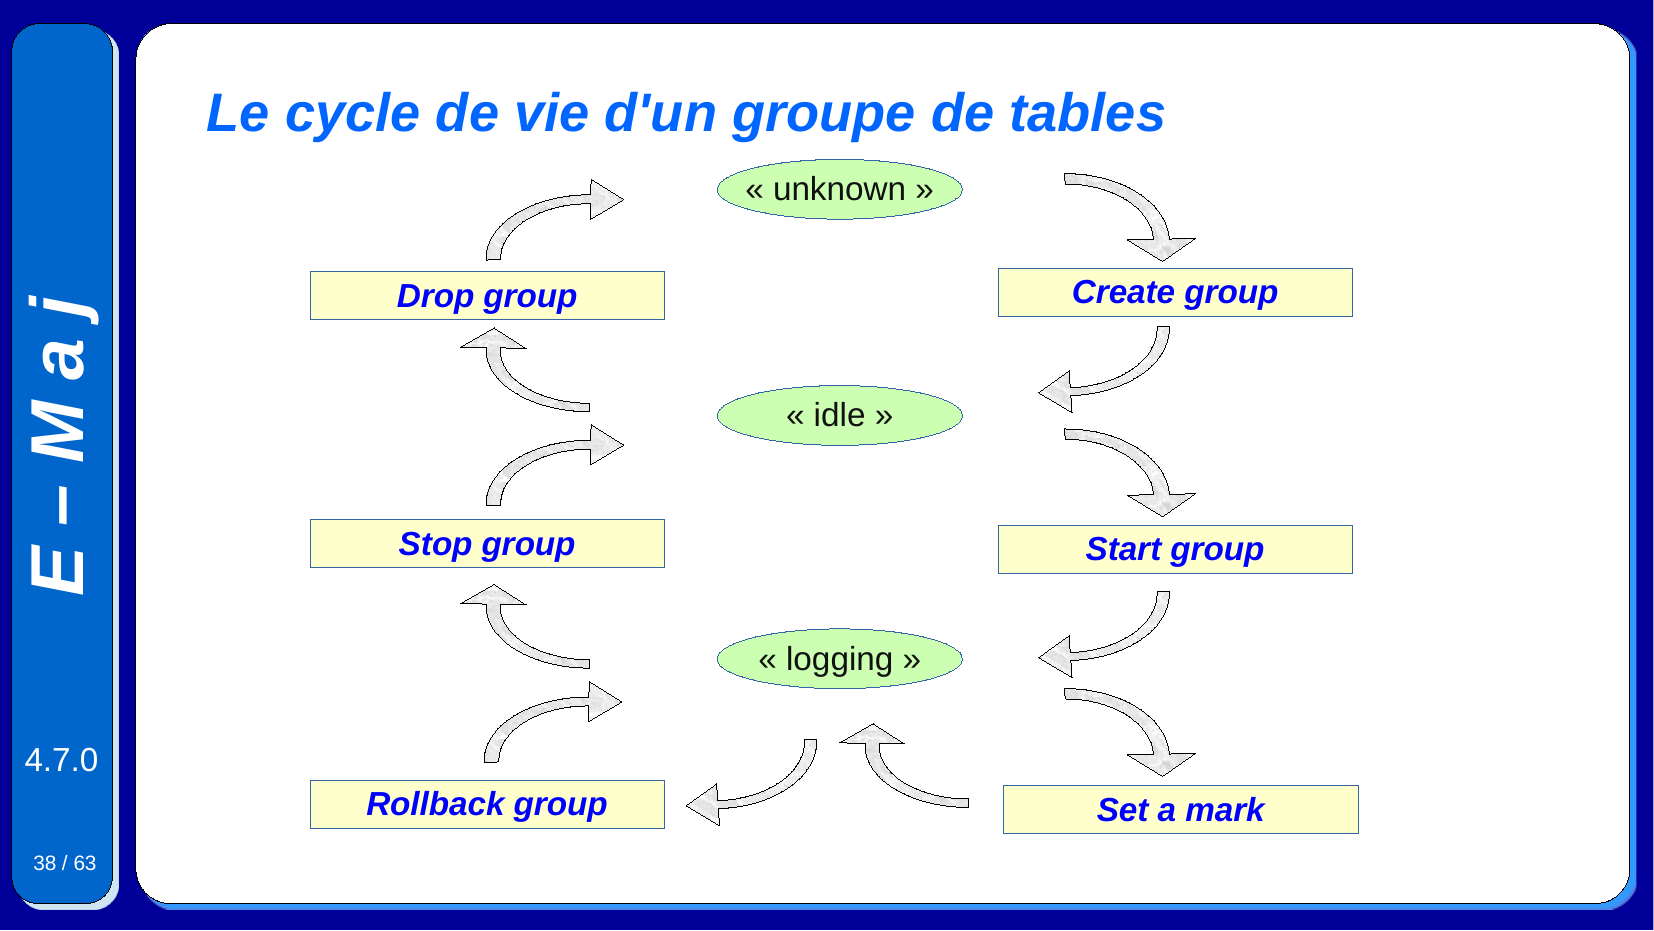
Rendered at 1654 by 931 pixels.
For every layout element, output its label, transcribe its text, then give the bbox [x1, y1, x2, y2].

text_box [486, 179, 624, 261]
text_box [1064, 688, 1196, 777]
text_box [484, 681, 622, 763]
text_box « unknown » [717, 159, 963, 220]
text_box Set a mark [1003, 785, 1359, 834]
title Le cycle de vie d'un groupe de tables [206, 34, 1593, 191]
text_box [460, 584, 590, 669]
text_box [460, 327, 590, 412]
text_box Start group [998, 525, 1353, 574]
text_box [486, 424, 624, 506]
text_box Drop group [310, 271, 665, 320]
text_box « logging » [717, 628, 963, 689]
text_box Stop group [310, 519, 665, 568]
text_box [1038, 326, 1170, 413]
text_box [1064, 173, 1196, 262]
text_box [1064, 428, 1196, 517]
text_box Create group [998, 268, 1353, 317]
text_box Rollback group [310, 780, 665, 829]
text_box [839, 723, 969, 808]
text_box [1038, 591, 1170, 678]
text_box [686, 739, 817, 826]
text_box « idle » [717, 385, 963, 446]
